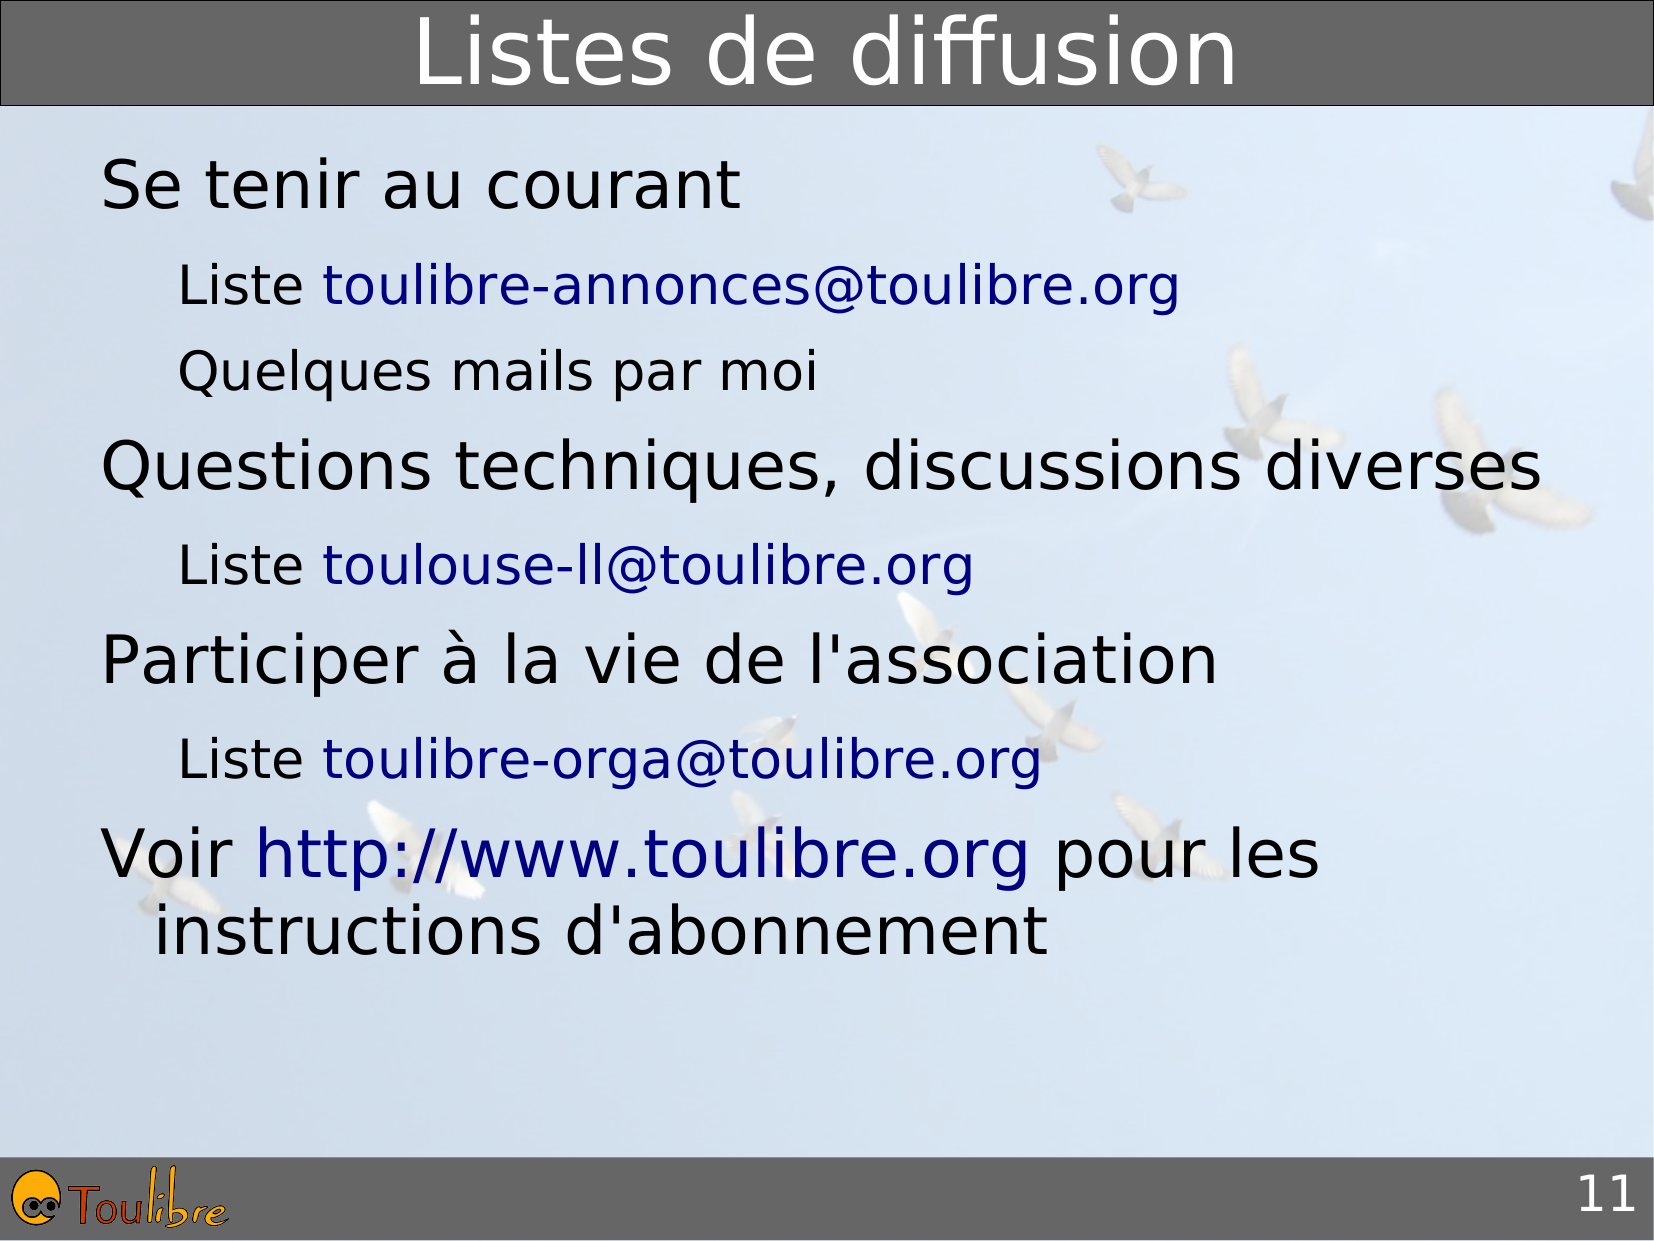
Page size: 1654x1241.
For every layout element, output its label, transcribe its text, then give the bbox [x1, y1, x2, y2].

title Listes de diffusion [0, 0, 1654, 107]
list Se tenir au courant Liste toulibre-annonces@toulibre.org Quelques mails par moi Questions techniques, discussions diverses Liste toulouse-ll@toulibre.org Participer à la vie de l'association Liste toulibre-orga@toulibre.org Voir http://www.toulibre.org pour les instructions d'abonnement [82, 146, 1571, 1094]
picture [11, 1165, 229, 1228]
